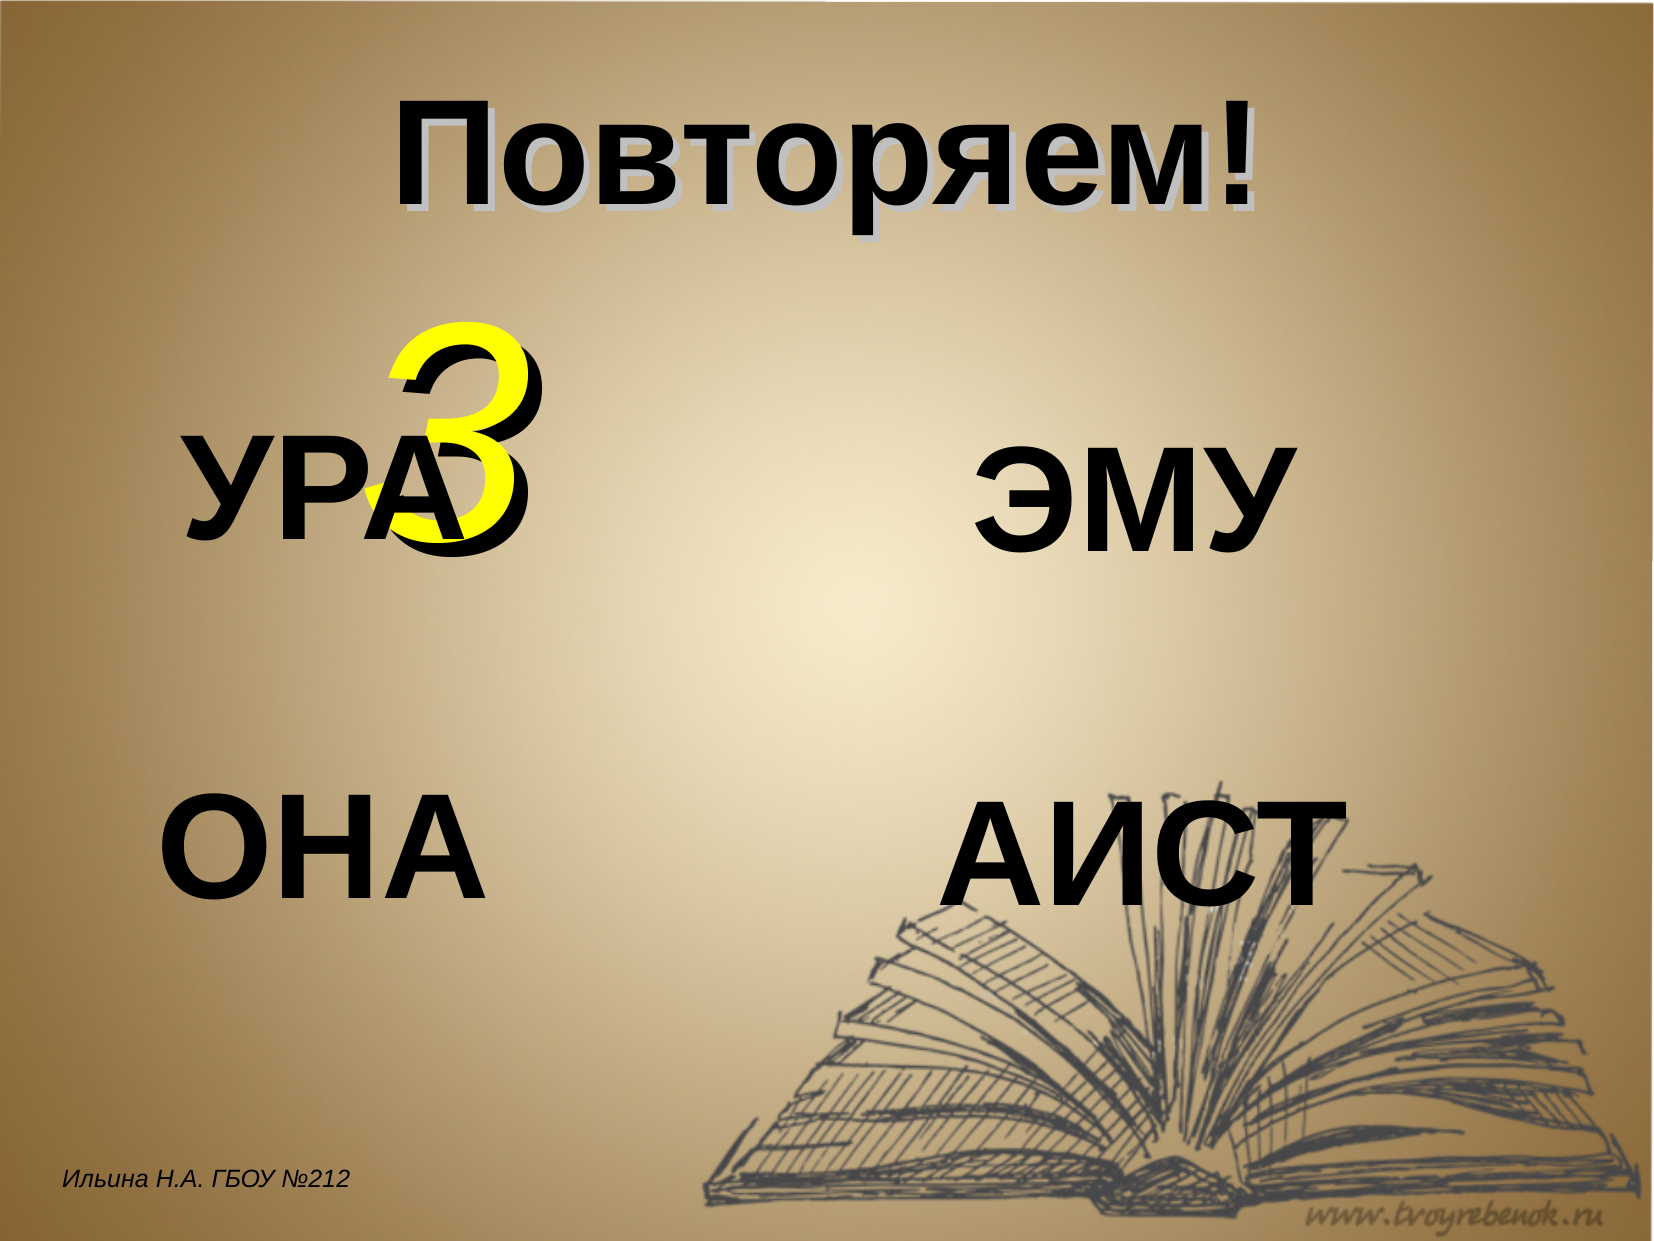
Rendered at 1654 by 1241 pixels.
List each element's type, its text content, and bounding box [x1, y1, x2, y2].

text_box УРА [165, 396, 615, 579]
text_box АИСТ [921, 762, 1371, 945]
text_box Ильина Н.А. ГБОУ №212 [47, 1157, 626, 1201]
text_box ОНА [141, 755, 591, 939]
text_box 3 [342, 250, 674, 615]
text_box ЭМУ [956, 408, 1406, 591]
title Повторяем! [82, 49, 1571, 257]
picture [0, 0, 1654, 1241]
